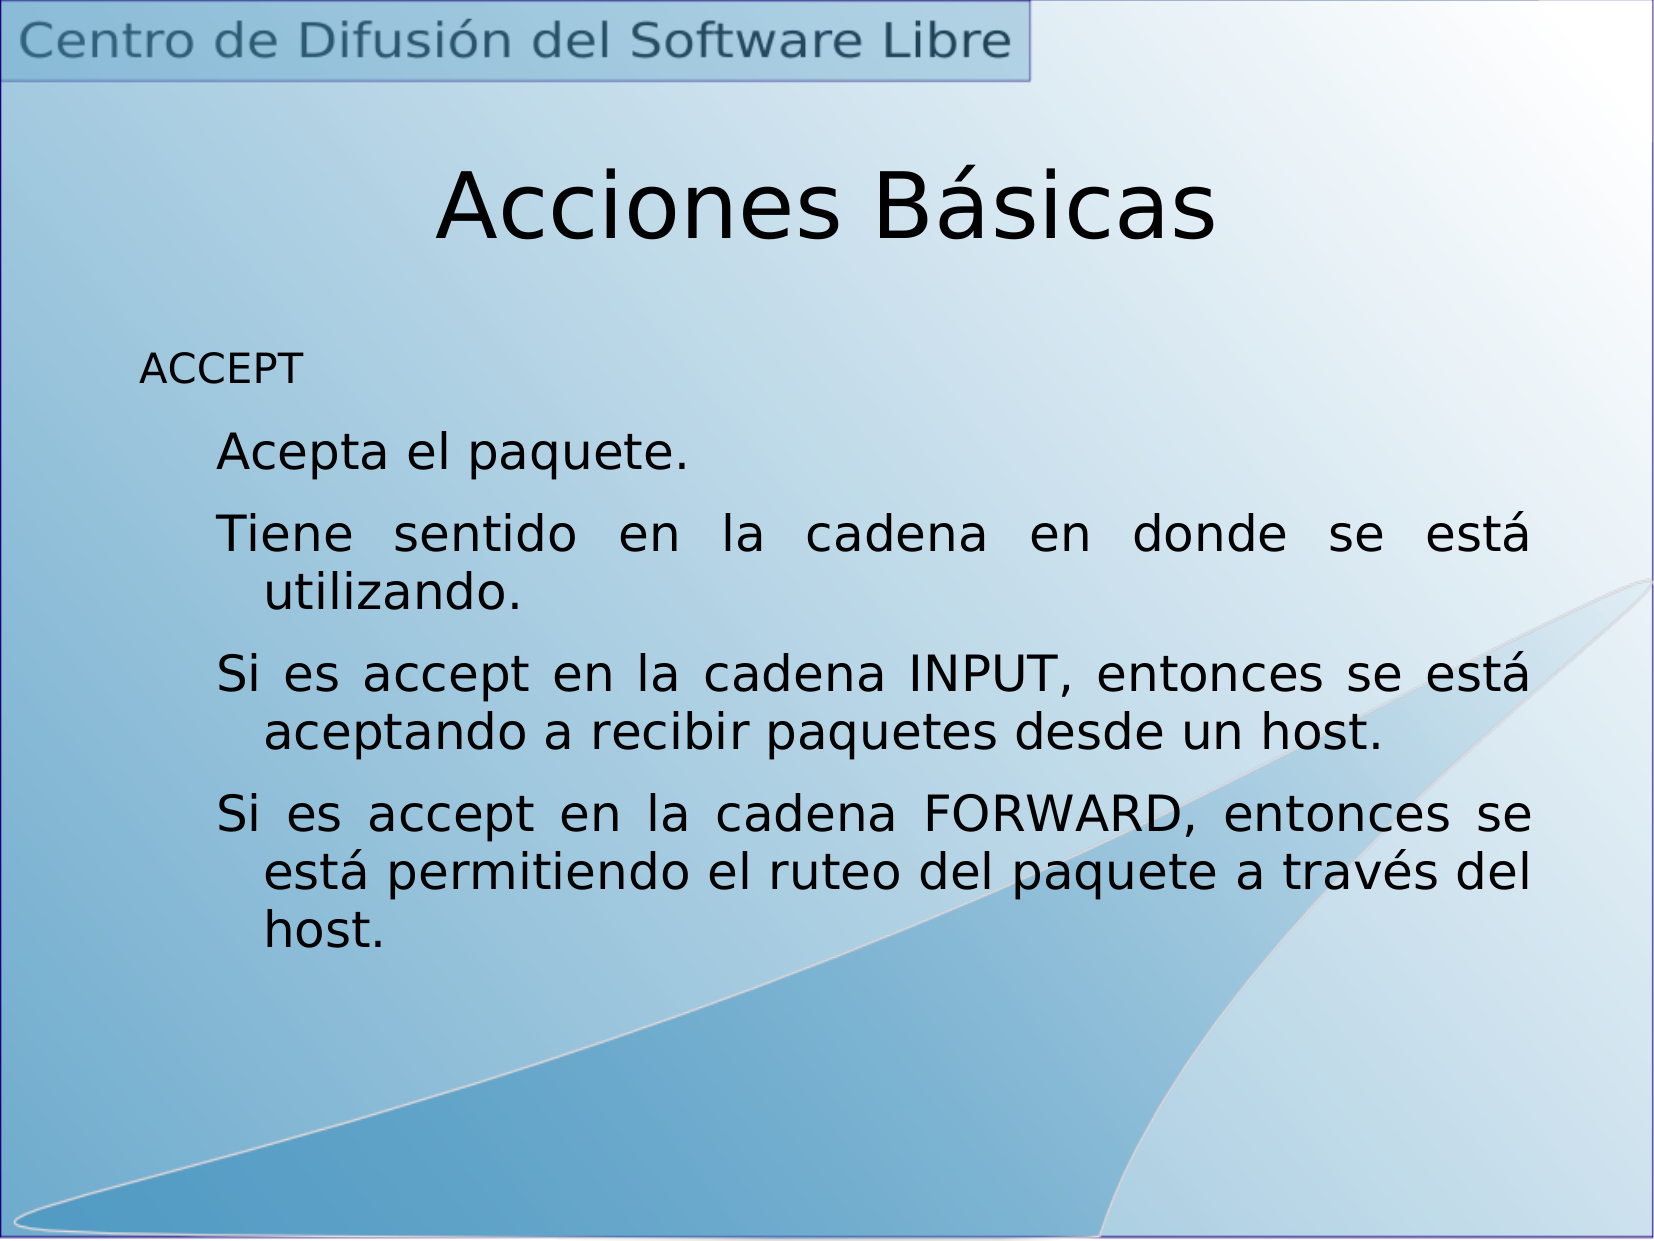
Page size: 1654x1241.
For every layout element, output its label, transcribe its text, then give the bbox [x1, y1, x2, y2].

title Acciones Básicas [121, 102, 1534, 311]
list ACCEPT Acepta el paquete. Tiene sentido en la cadena en donde se está utilizando. Si es accept en la cadena INPUT, entonces se está aceptando a recibir paquetes desde un host. Si es accept en la cadena FORWARD, entonces se está permitiendo el ruteo del paquete a través del host. [121, 344, 1534, 1127]
picture [0, 0, 1654, 1241]
